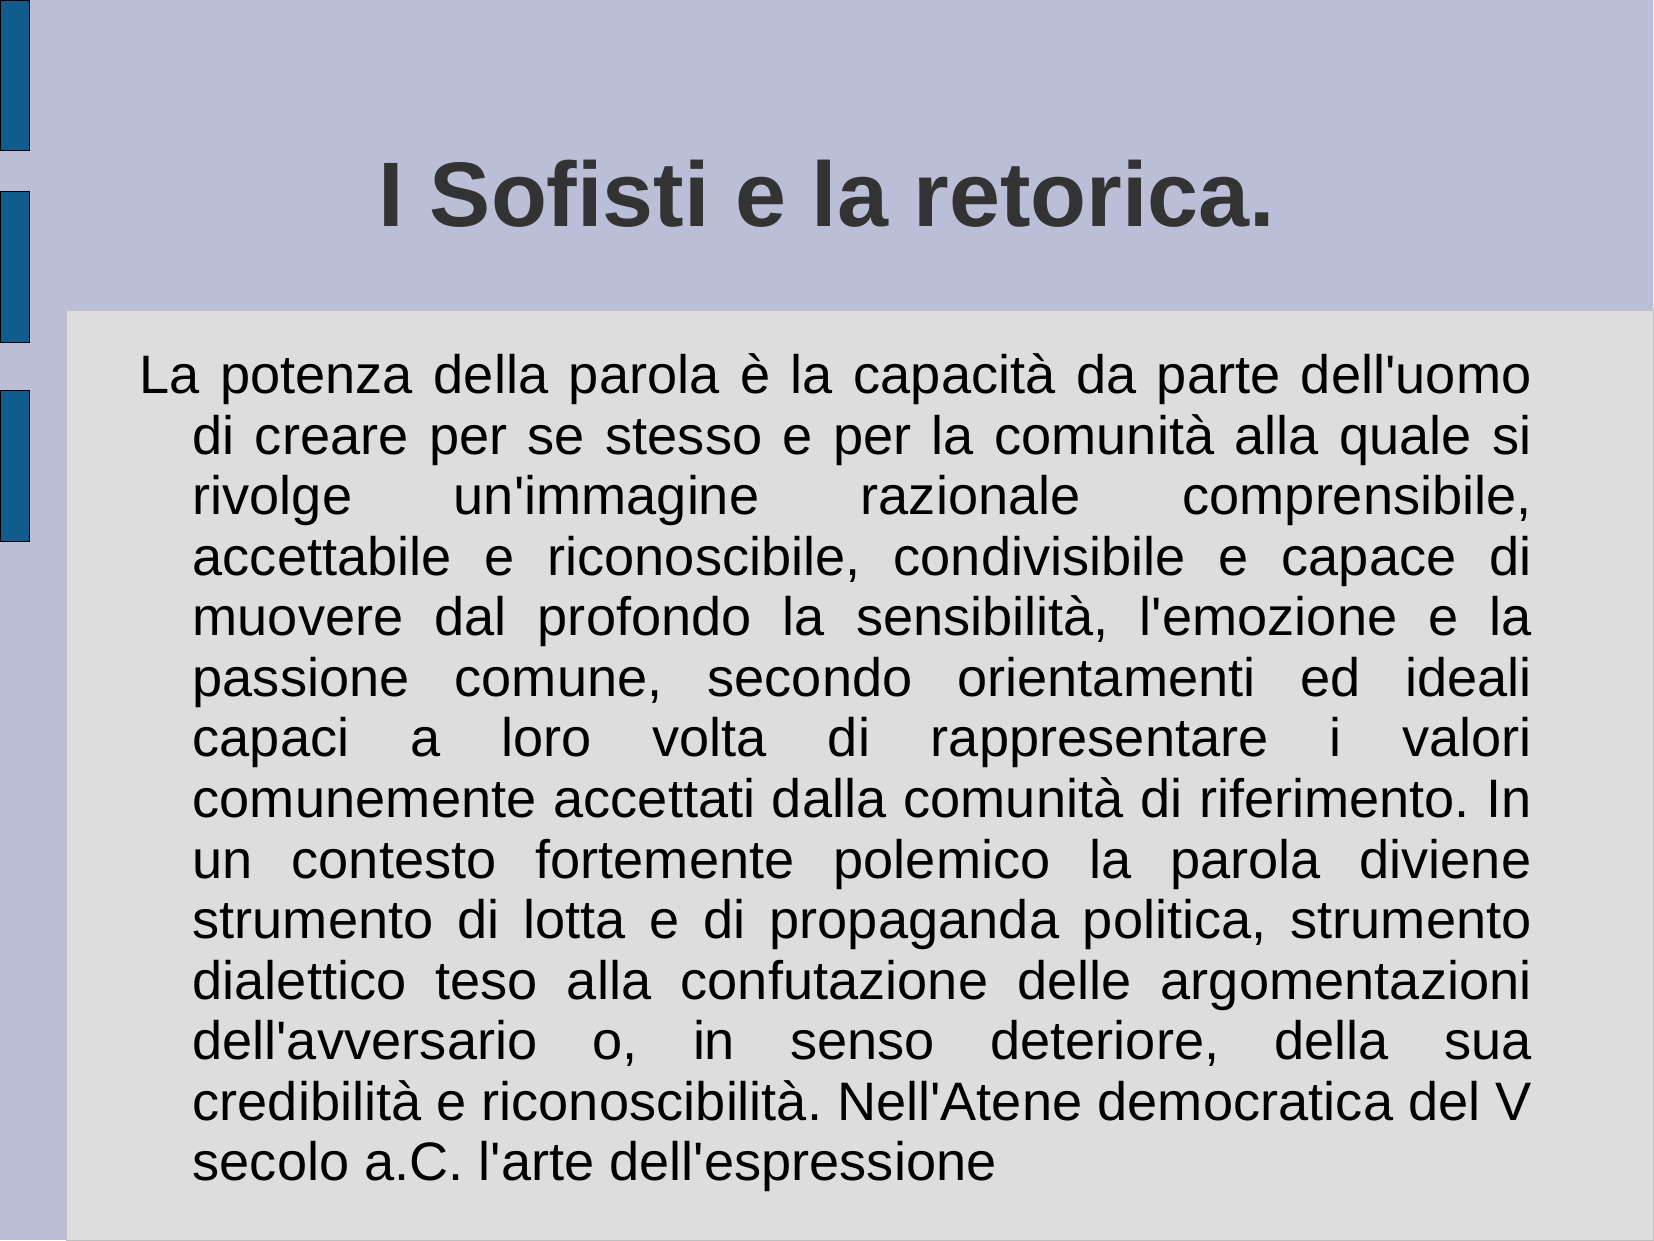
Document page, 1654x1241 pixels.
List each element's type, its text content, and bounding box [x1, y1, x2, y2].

title I Sofisti e la retorica. [121, 91, 1534, 299]
list La potenza della parola è la capacità da parte dell'uomo di creare per se stesso e per la comunità alla quale si rivolge un'immagine razionale comprensibile, accettabile e riconoscibile, condivisibile e capace di muovere dal profondo la sensibilità, l'emozione e la passione comune, secondo orientamenti ed ideali capaci a loro volta di rappresentare i valori comunemente accettati dalla comunità di riferimento. In un contesto fortemente polemico la parola diviene strumento di lotta e di propaganda politica, strumento dialettico teso alla confutazione delle argomentazioni dell'avversario o, in senso deteriore, della sua credibilità e riconoscibilità. Nell'Atene democratica del V secolo a.C. l'arte dell'espressione [121, 344, 1534, 1132]
